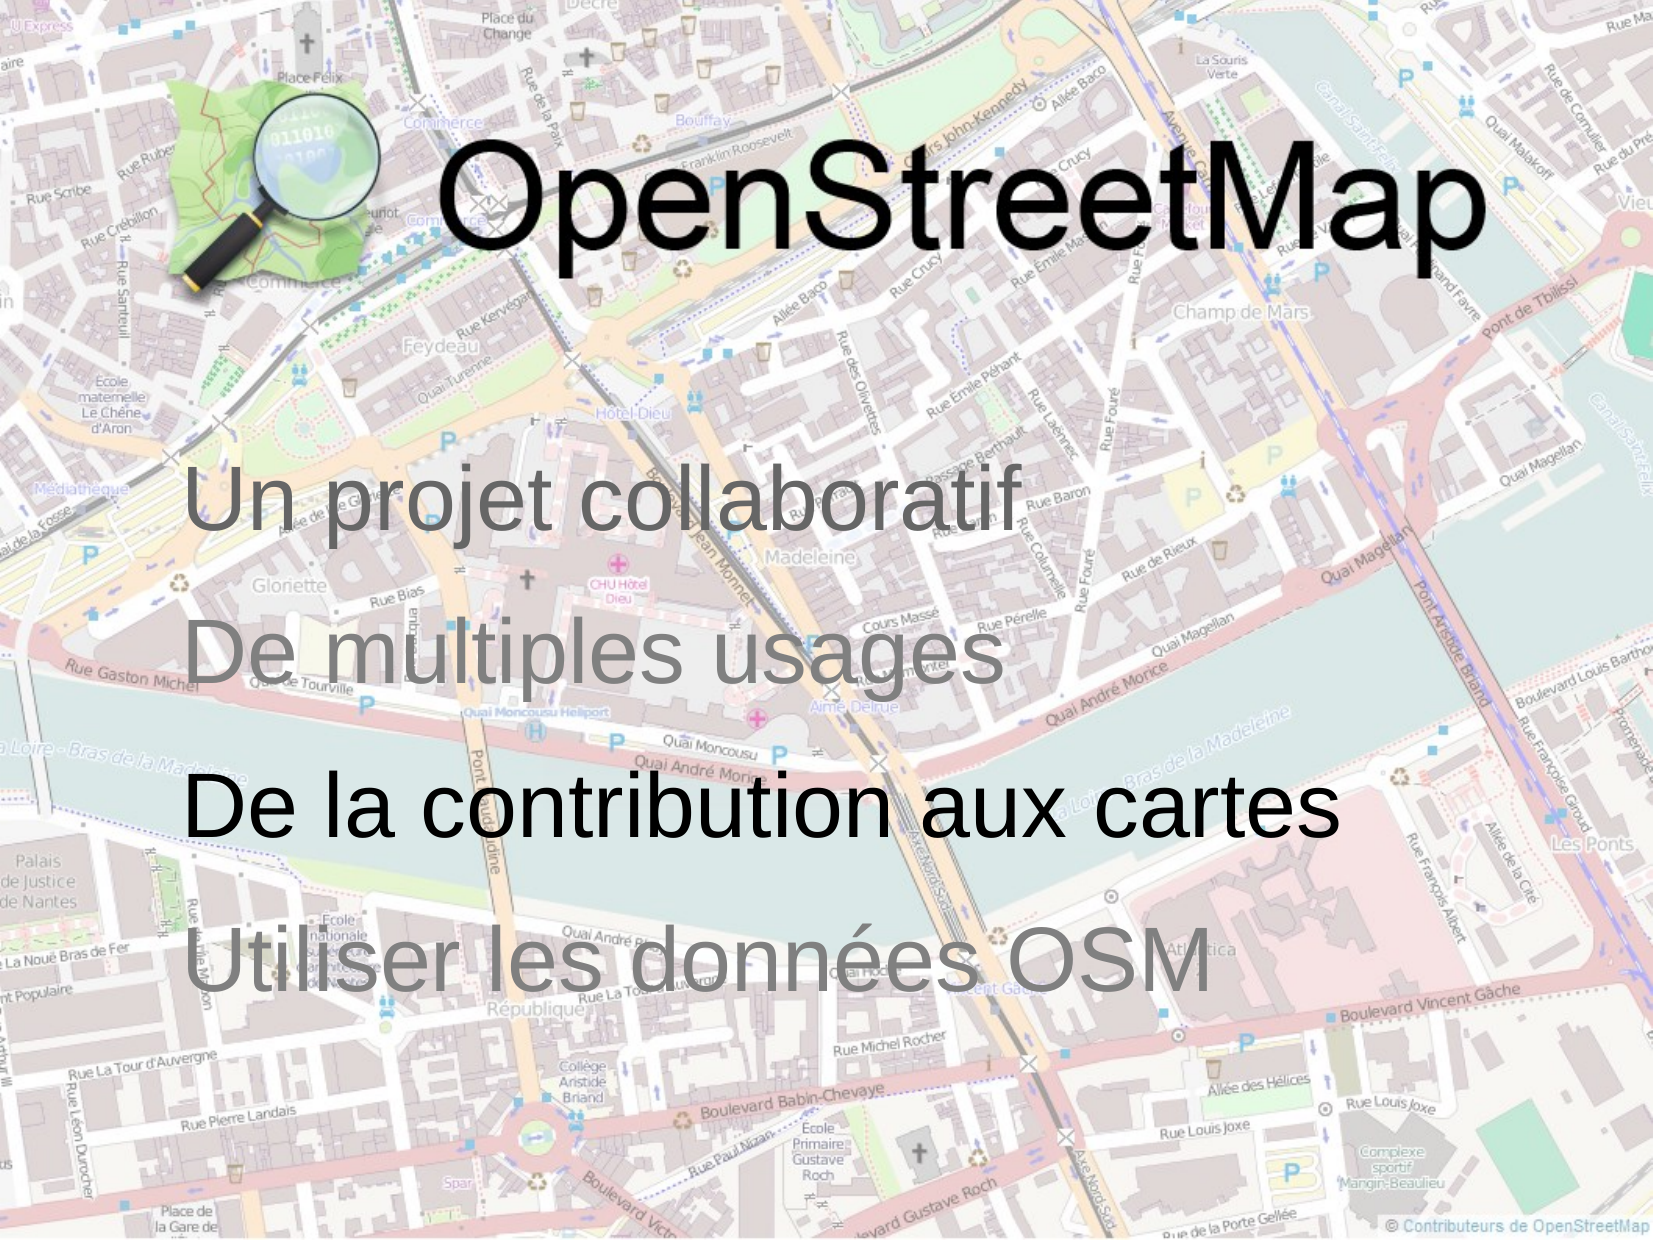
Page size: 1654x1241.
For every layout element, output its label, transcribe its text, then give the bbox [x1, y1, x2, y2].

picture [0, 0, 1653, 1240]
text_box Un projet collaboratif De multiples usages De la contribution aux cartes Utiliser les données OSM [166, 388, 1503, 1156]
